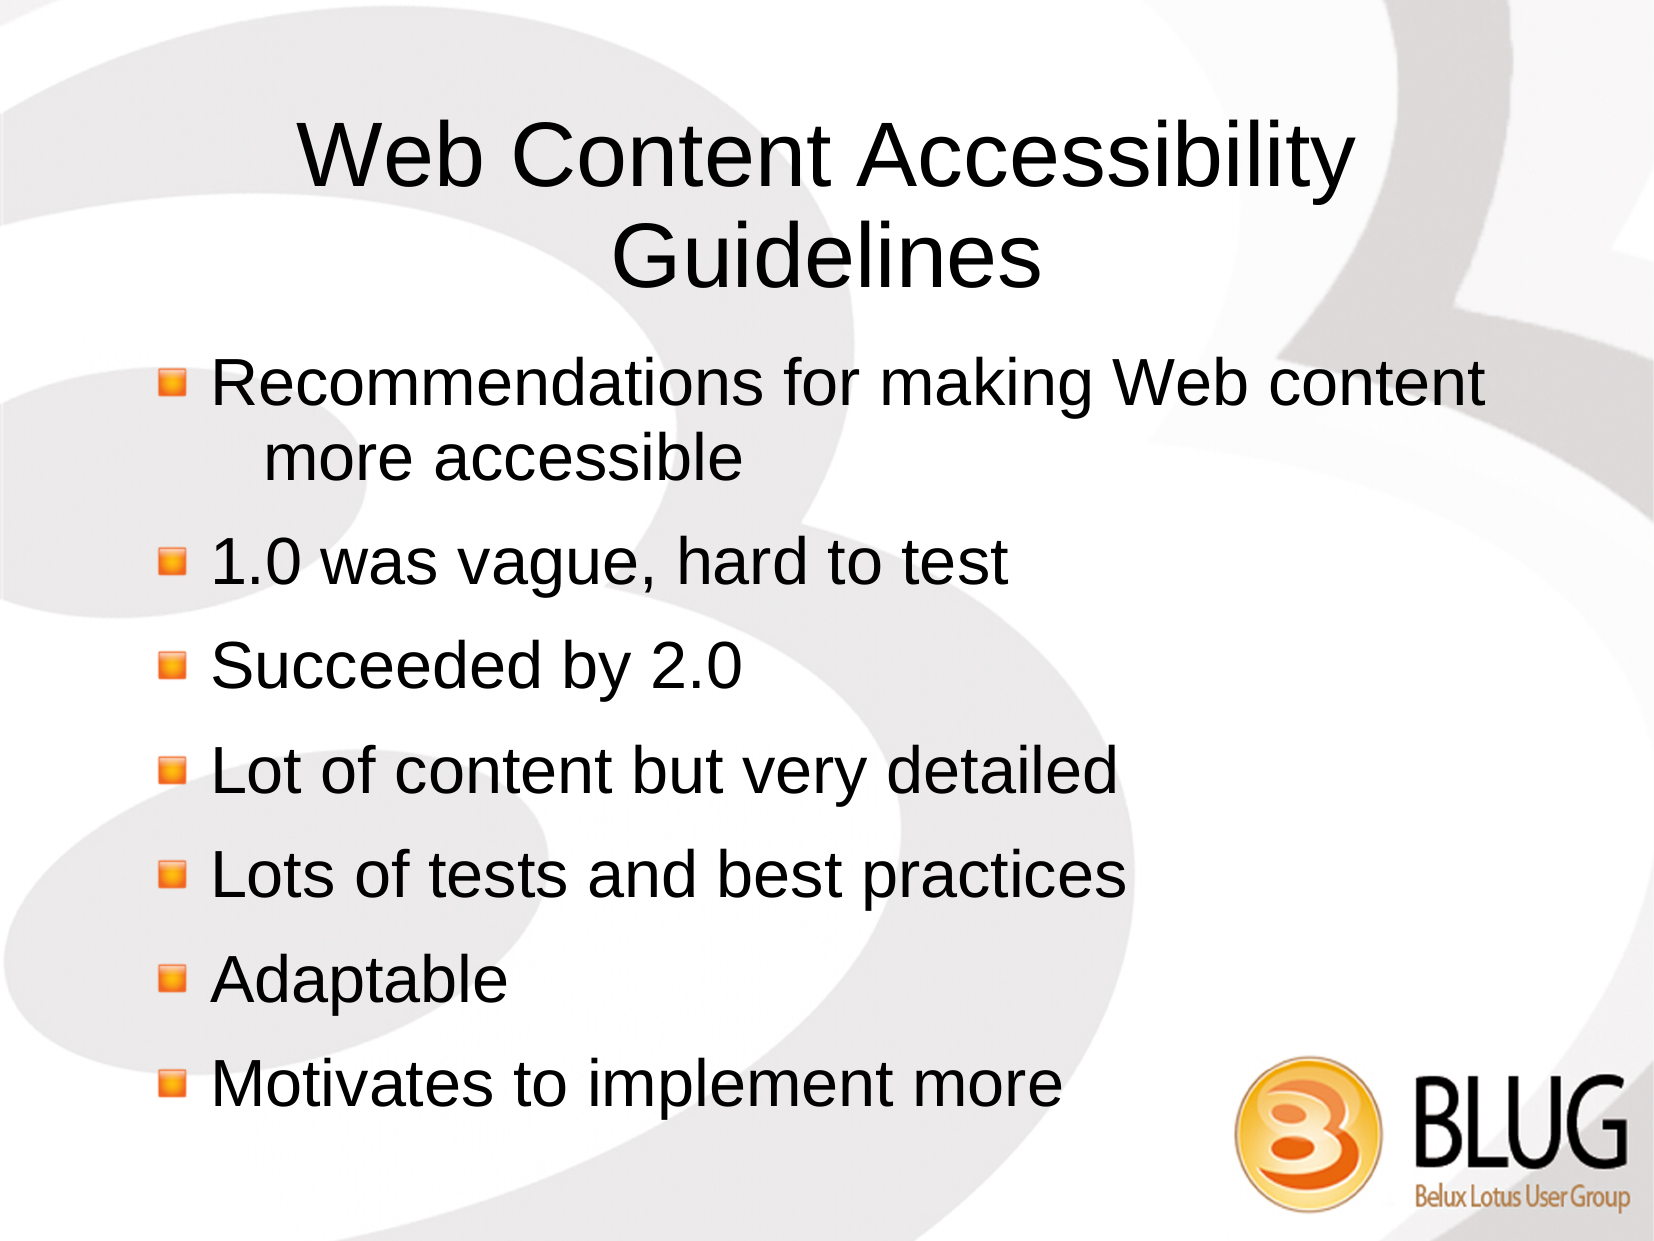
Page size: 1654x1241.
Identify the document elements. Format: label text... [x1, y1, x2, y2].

title Web Content Accessibility Guidelines [121, 102, 1534, 310]
list Recommendations for making Web content more accessible 1.0 was vague, hard to test Succeeded by 2.0 Lot of content but very detailed Lots of tests and best practices Adaptable Motivates to implement more [121, 344, 1534, 1126]
picture [0, 0, 1654, 1241]
